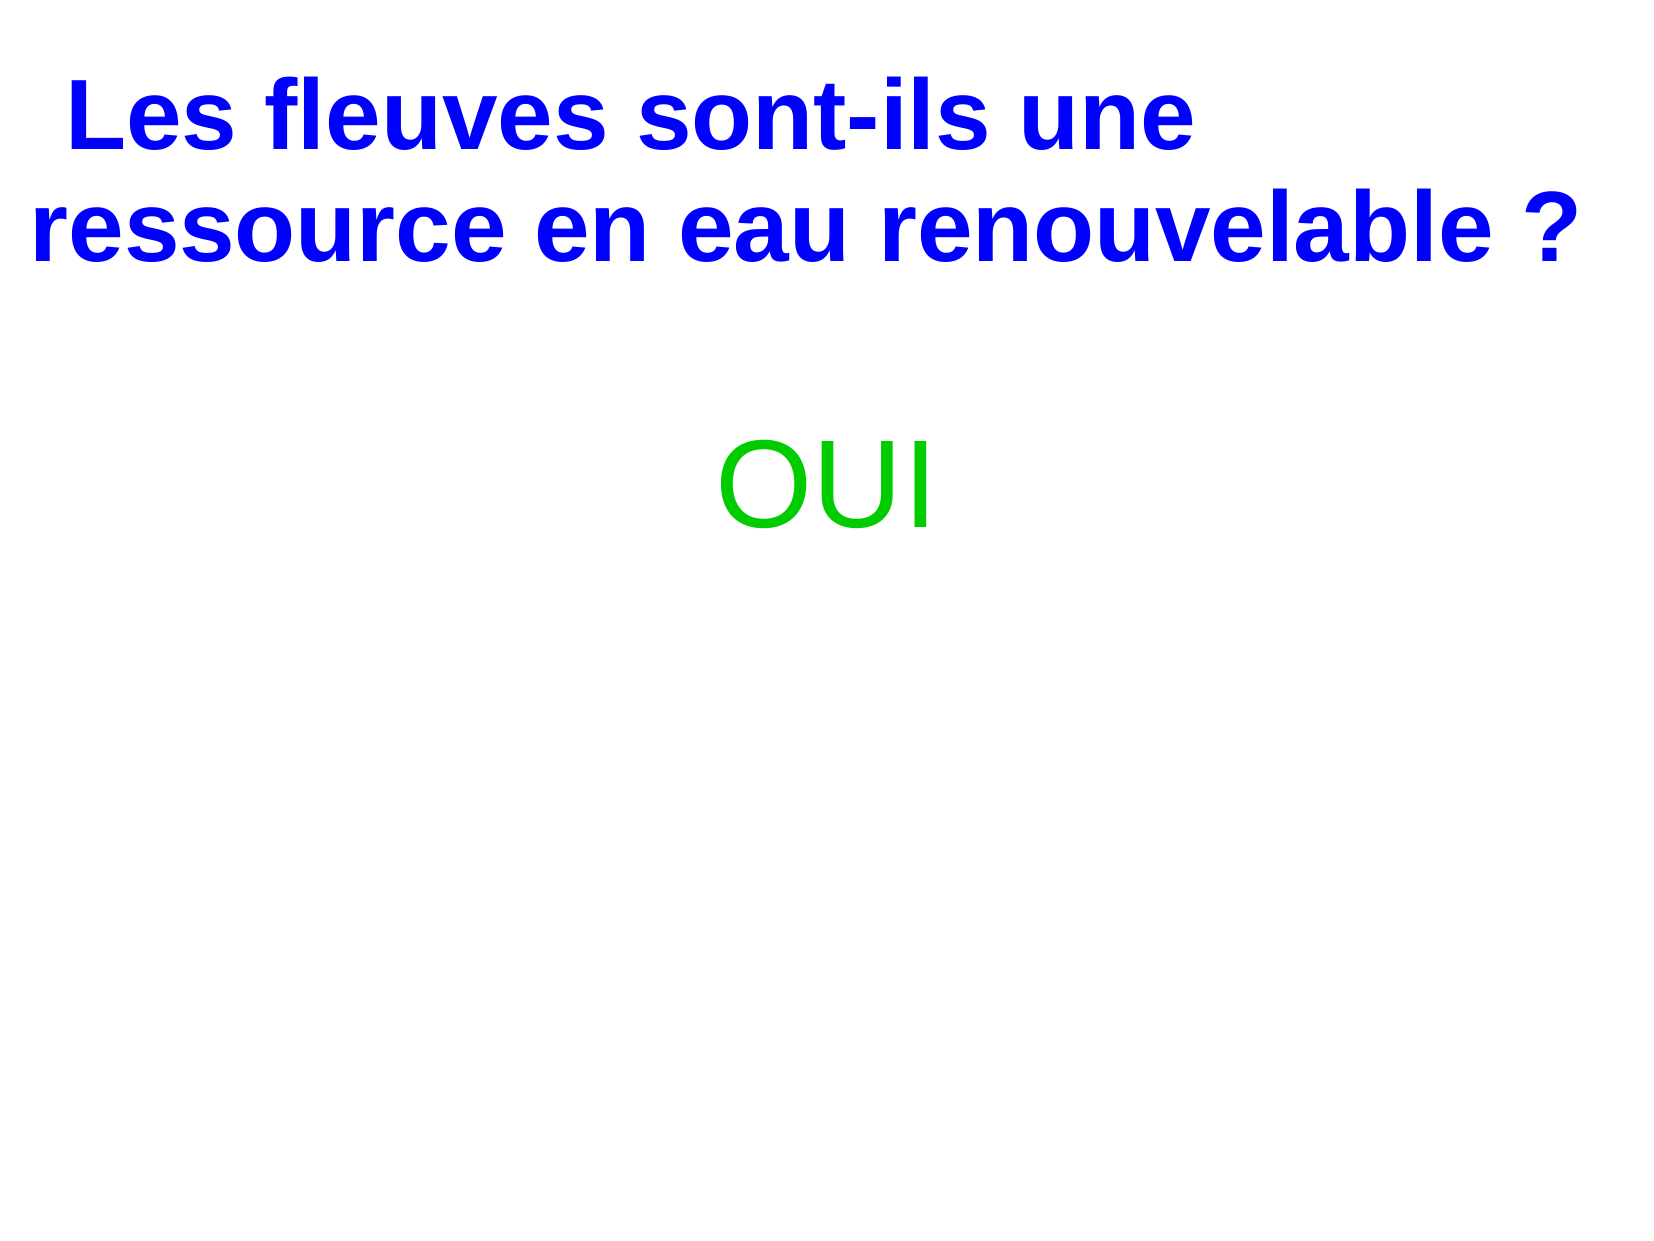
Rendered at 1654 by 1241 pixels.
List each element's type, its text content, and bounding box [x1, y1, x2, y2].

text_box OUI [590, 406, 1063, 562]
title Les fleuves sont-ils une ressource en eau renouvelable ? [29, 59, 1654, 283]
